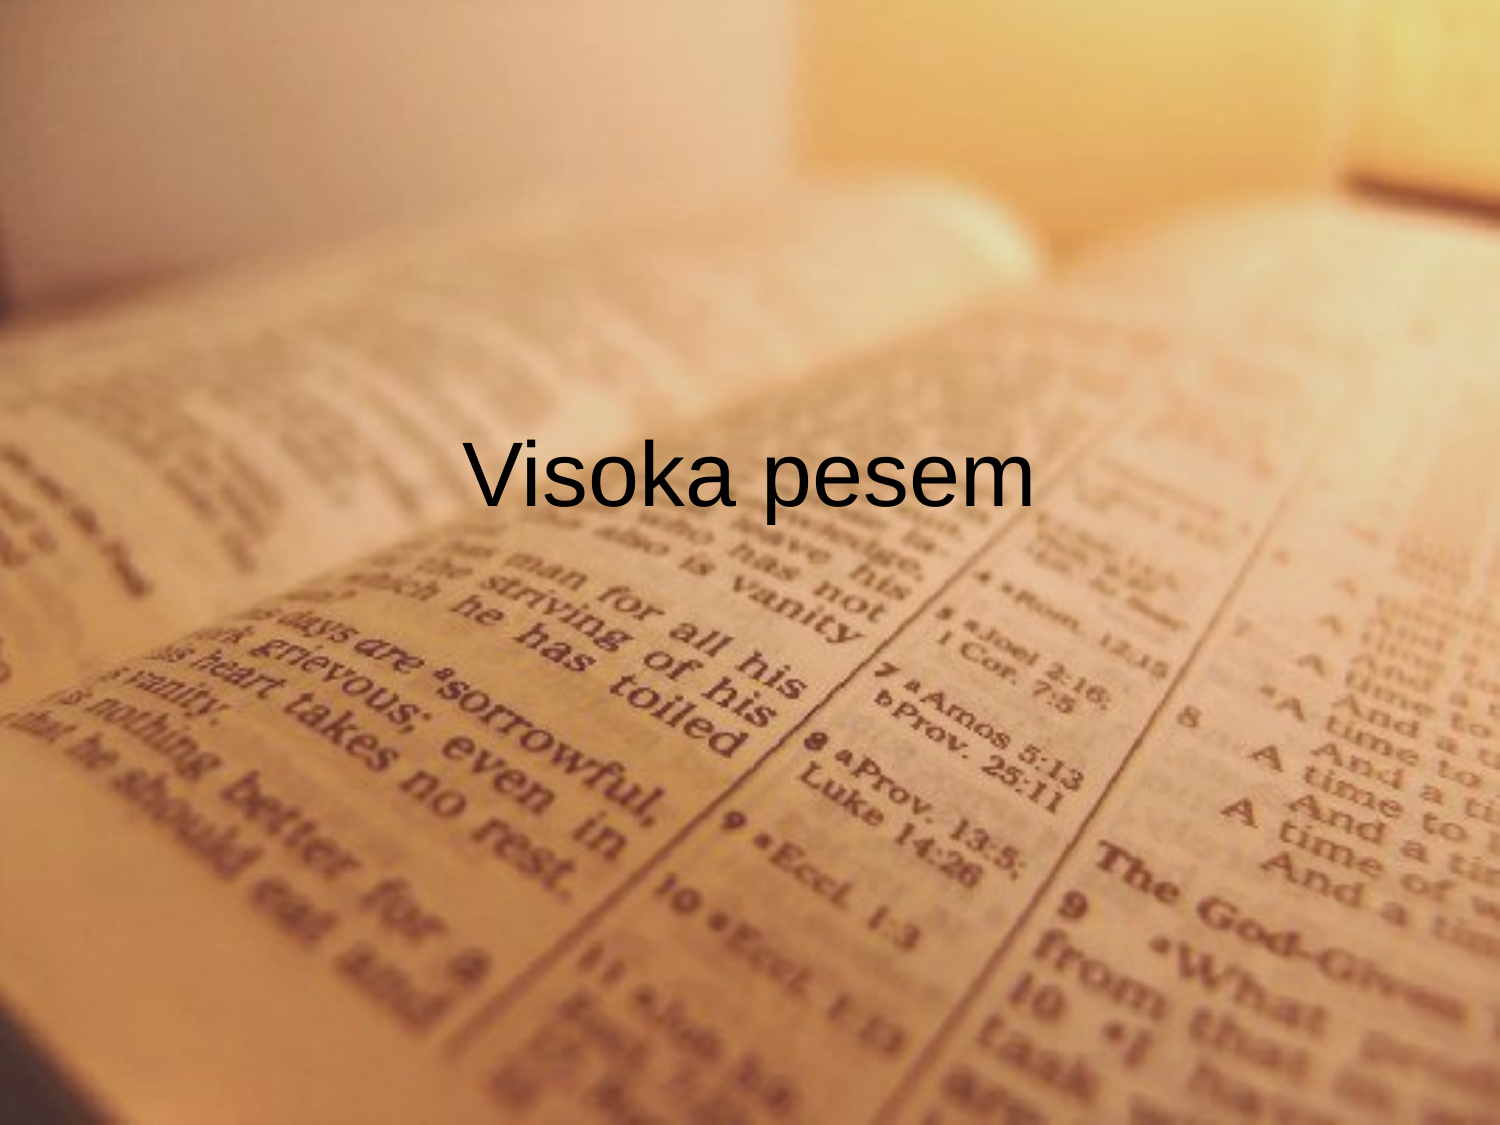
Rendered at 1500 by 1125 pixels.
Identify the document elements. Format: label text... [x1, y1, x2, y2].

title Visoka pesem [112, 349, 1388, 591]
picture [0, 0, 1500, 1125]
subtitle [225, 637, 1275, 925]
